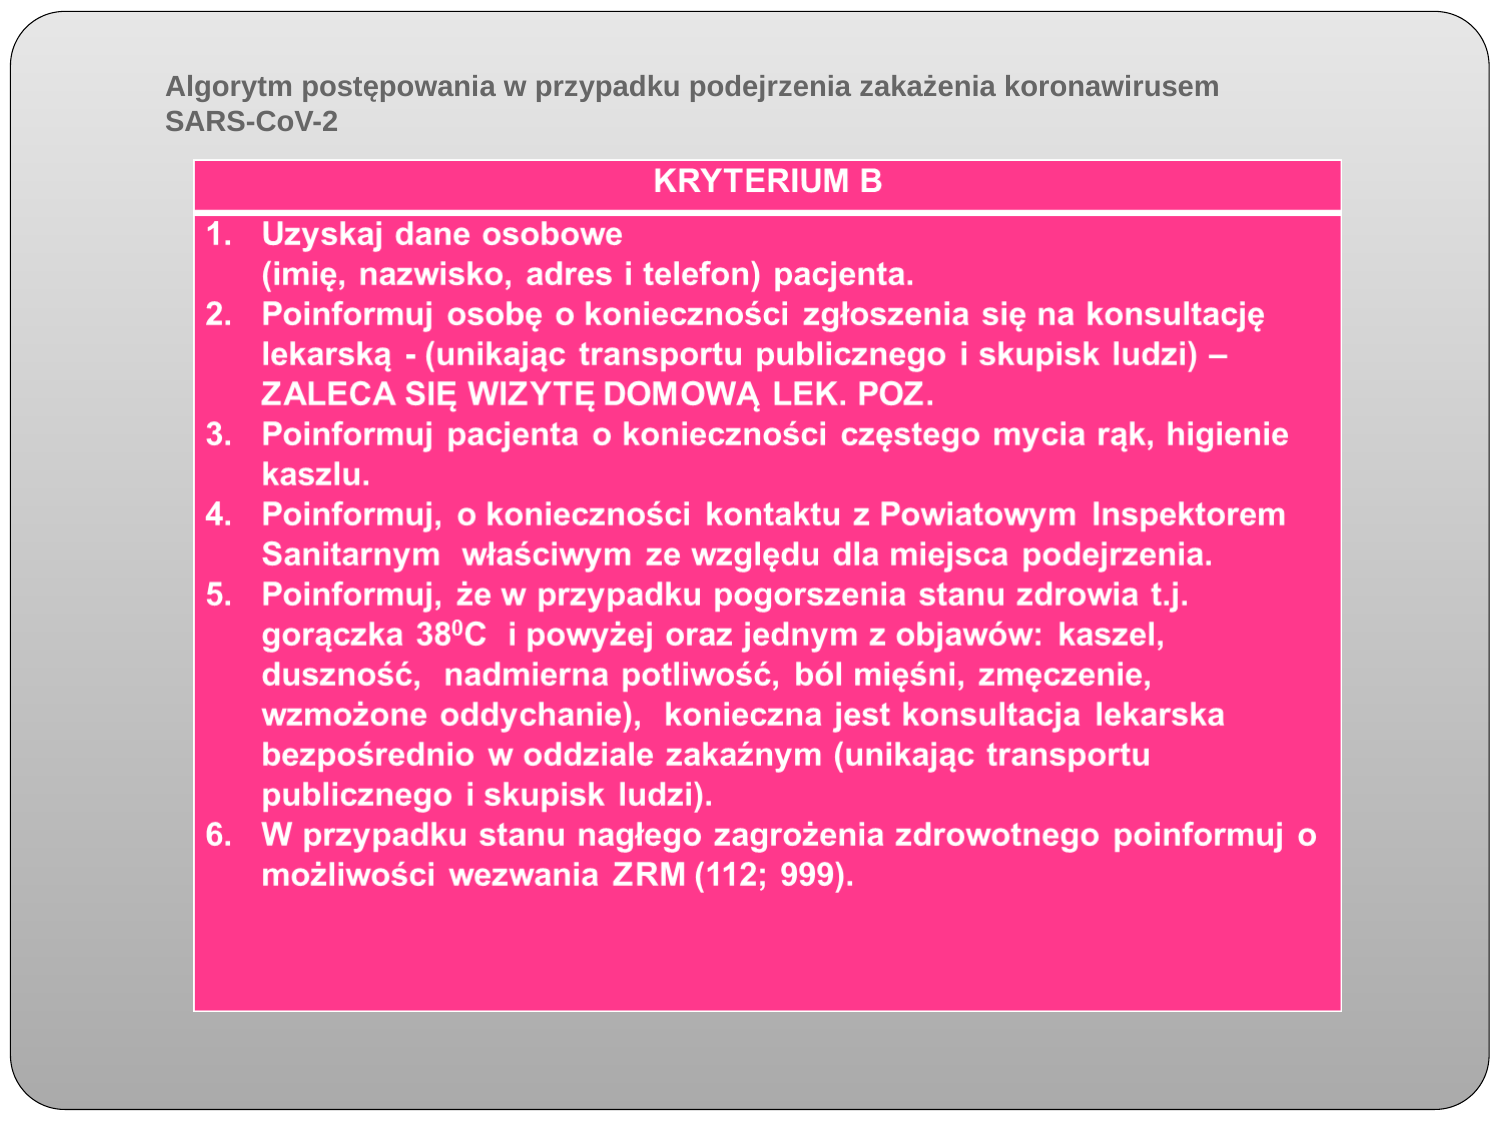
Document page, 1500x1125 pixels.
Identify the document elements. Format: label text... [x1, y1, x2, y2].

title Algorytm postępowania w przypadku podejrzenia zakażenia koronawirusem SARS-CoV-2 [150, 45, 1426, 233]
picture [193, 149, 1342, 1013]
